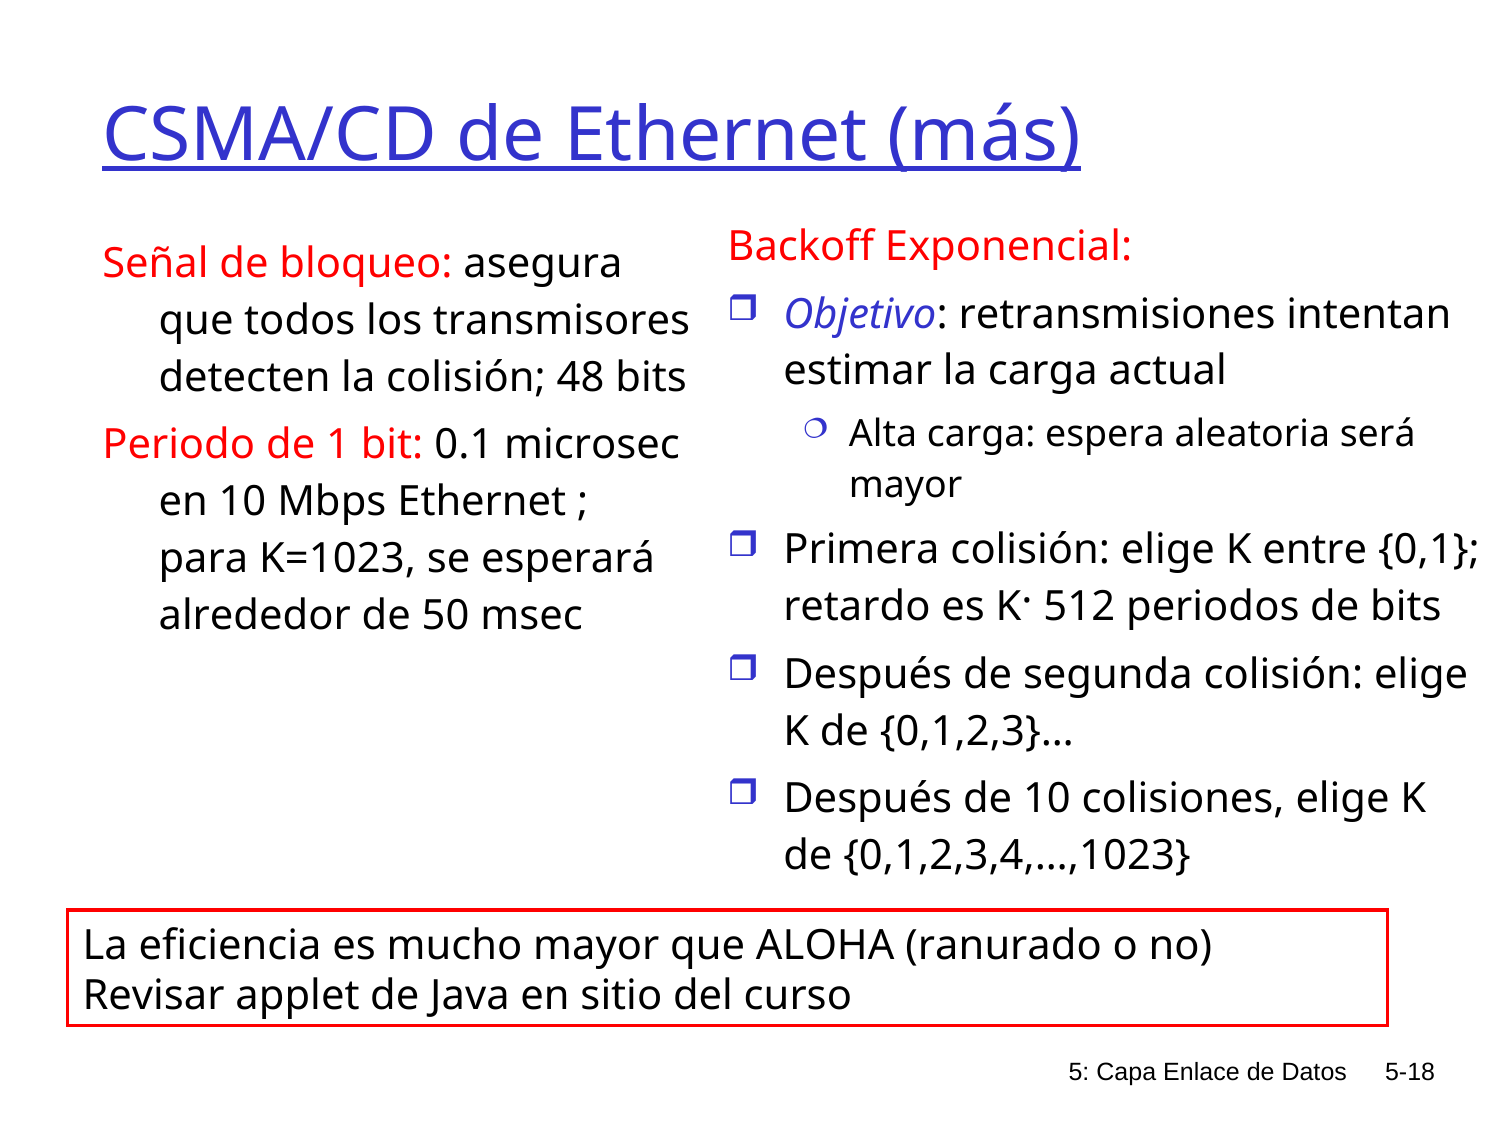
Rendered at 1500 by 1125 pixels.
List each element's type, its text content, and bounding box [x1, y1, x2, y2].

text_box La eficiencia es mucho mayor que ALOHA (ranurado o no) Revisar applet de Java en sitio del curso [67, 909, 1388, 1026]
list Señal de bloqueo: asegura que todos los transmisores detecten la colisión; 48 bits Periodo de 1 bit: 0.1 microsec en 10 Mbps Ethernet ; para K=1023, se esperará alrededor de 50 msec [87, 224, 712, 719]
title CSMA/CD de Ethernet (más) [87, 37, 1363, 224]
list Backoff Exponencial: Objetivo: retransmisiones intentan estimar la carga actual Alta carga: espera aleatoria será mayor Primera colisión: elige K entre {0,1}; retardo es K· 512 periodos de bits Después de segunda colisión: elige K de {0,1,2,3}… Después de 10 colisiones, elige K de {0,1,2,3,4,…,1023} [712, 208, 1500, 919]
